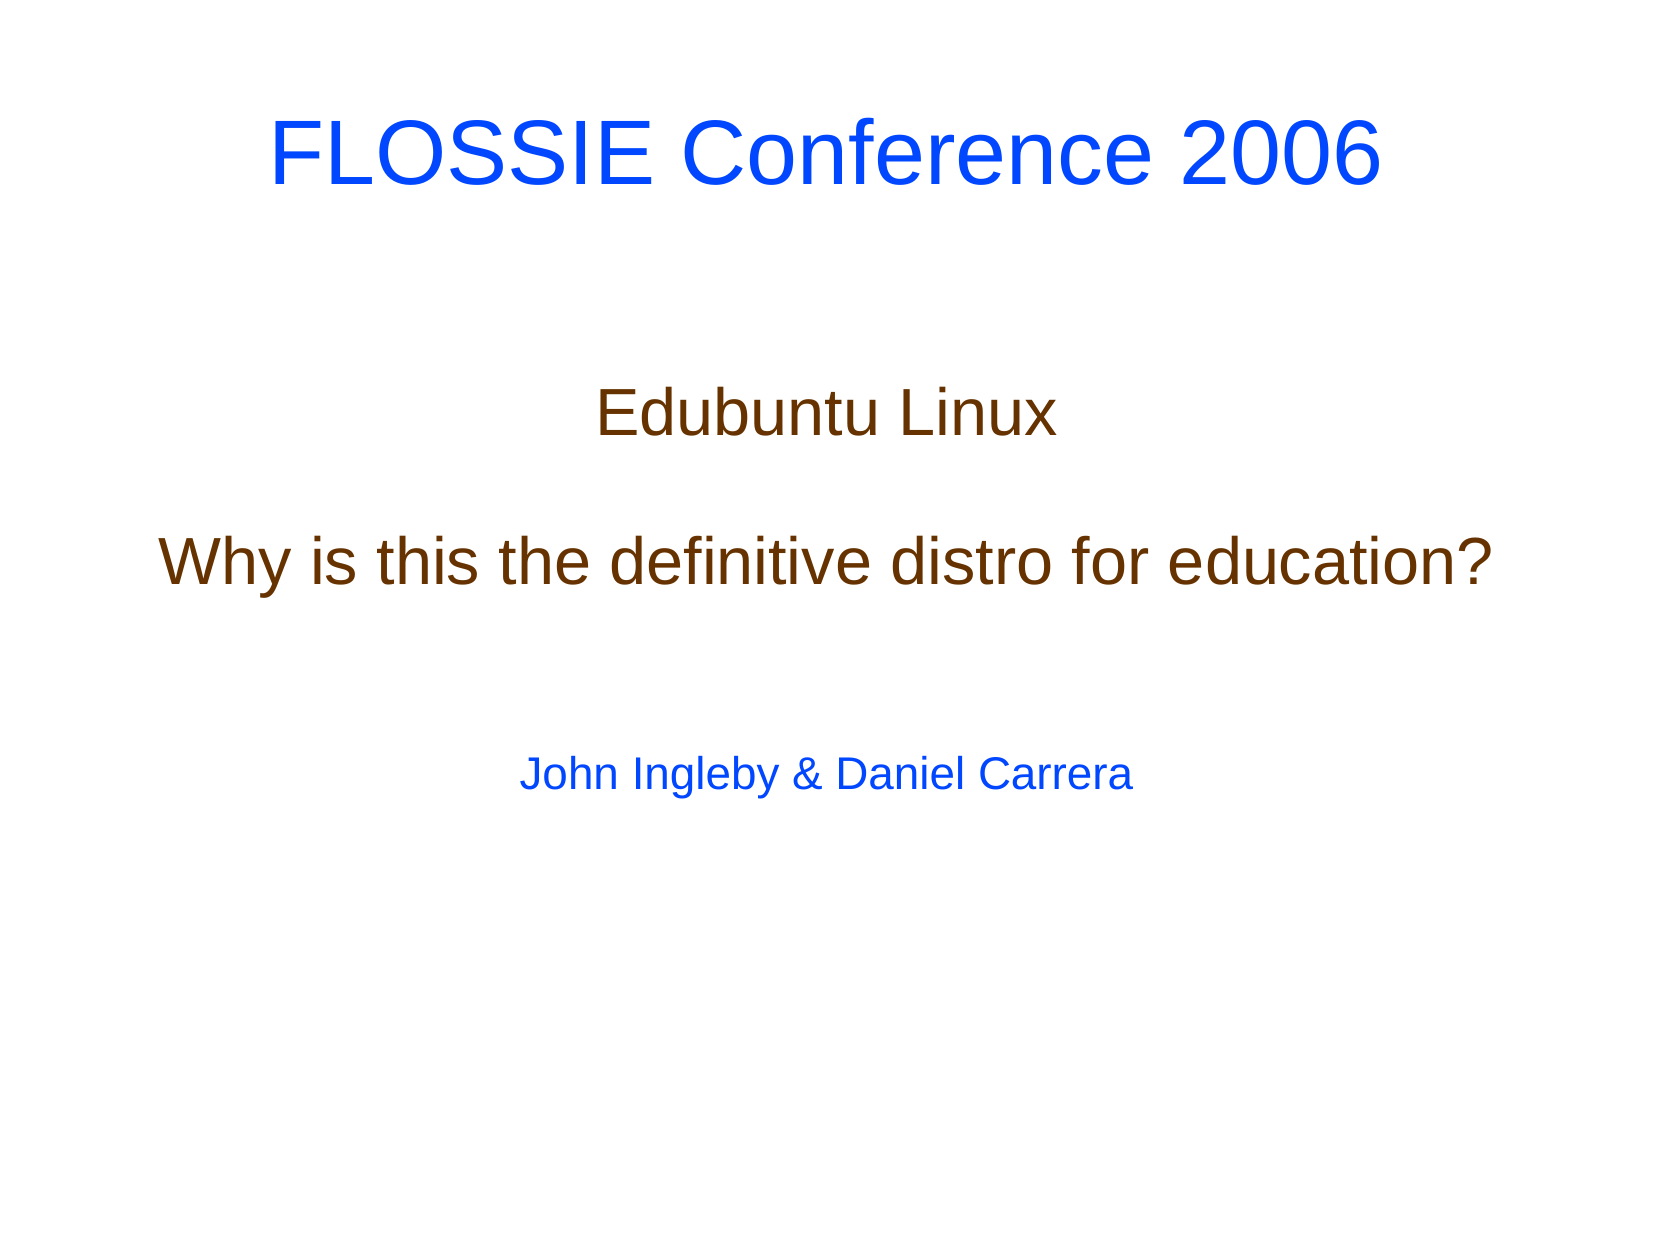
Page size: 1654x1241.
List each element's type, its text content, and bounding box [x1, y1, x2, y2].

subtitle Edubuntu Linux Why is this the definitive distro for education? John Ingleby & Daniel Carrera [82, 290, 1571, 1109]
title FLOSSIE Conference 2006 [82, 49, 1571, 257]
